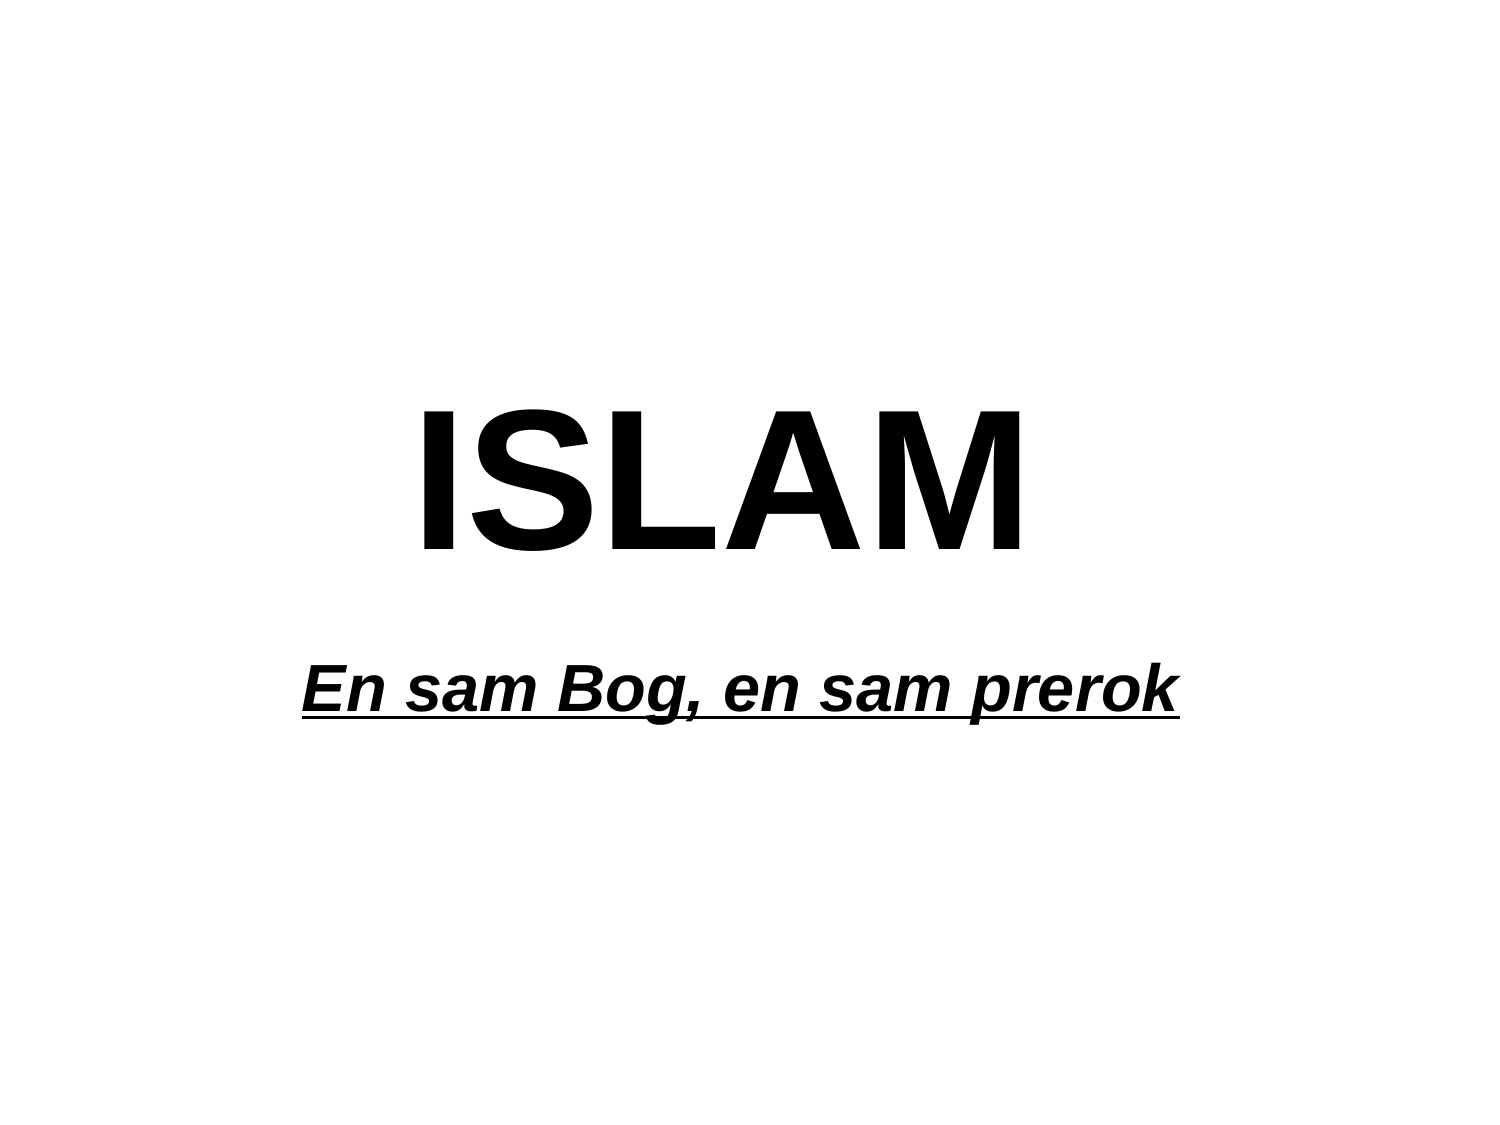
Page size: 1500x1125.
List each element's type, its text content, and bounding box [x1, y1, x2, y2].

title ISLAM [112, 349, 1388, 591]
subtitle En sam Bog, en sam prerok [225, 637, 1275, 1059]
